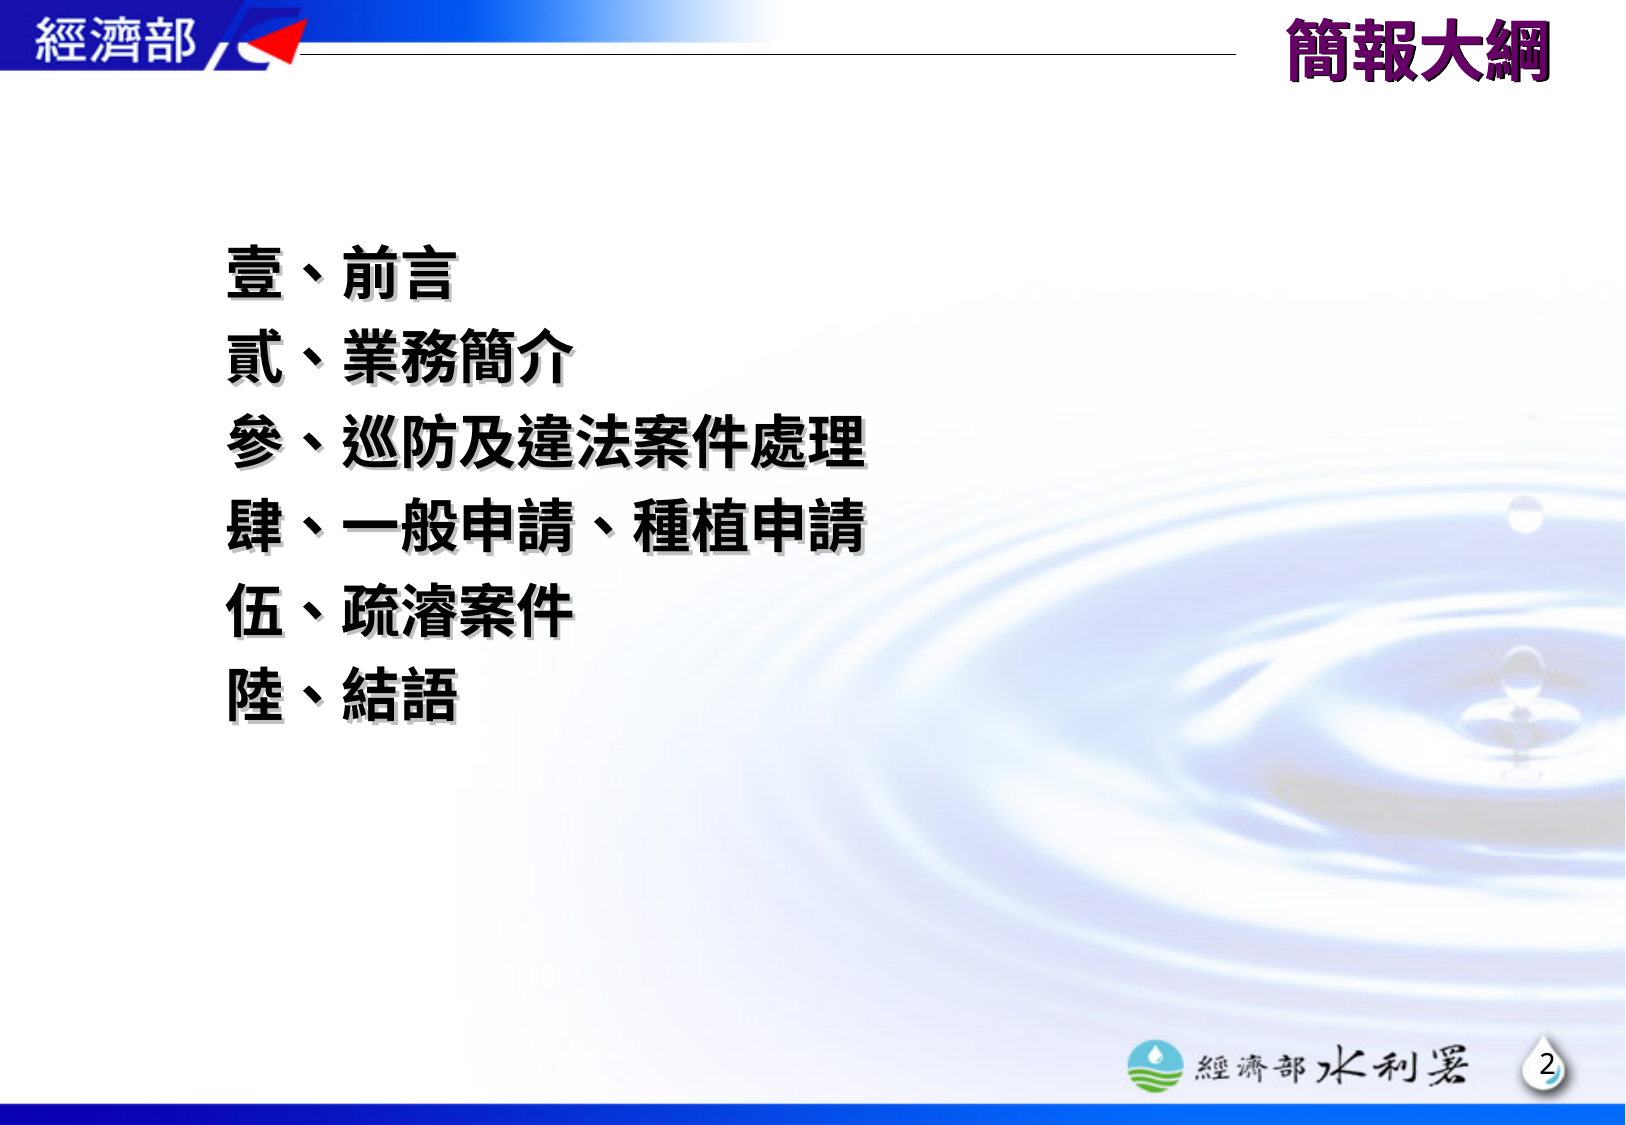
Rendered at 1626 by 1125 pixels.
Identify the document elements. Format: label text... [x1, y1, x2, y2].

text_box 簡報大綱 [1263, 7, 1588, 91]
text_box <編號> [1475, 1037, 1571, 1113]
picture [0, 0, 1626, 1125]
list 壹、前言 貳、業務簡介 參、巡防及違法案件處理 肆、一般申請、種植申請 伍、疏濬案件 陸、結語 [210, 207, 1389, 1024]
